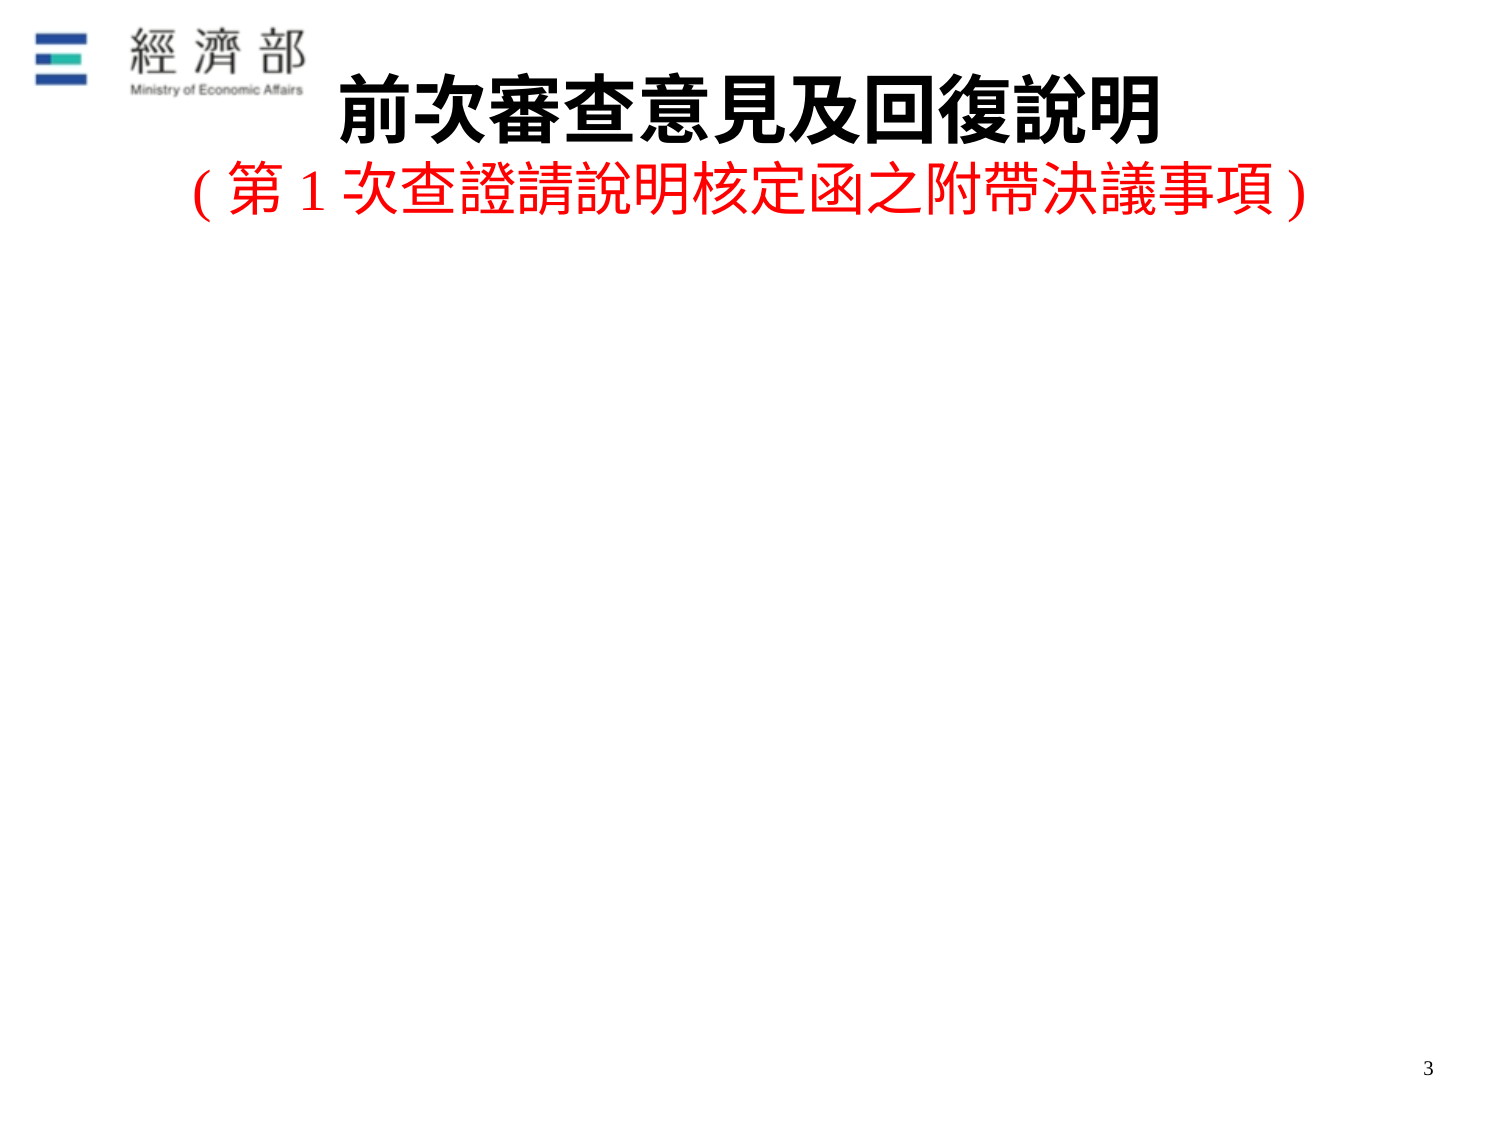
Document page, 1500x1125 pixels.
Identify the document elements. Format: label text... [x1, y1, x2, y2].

text_box [1408, 1046, 1500, 1125]
title 前次審查意見及回復說明 (第1次查證請說明核定函之附帶決議事項) [75, 54, 1426, 174]
